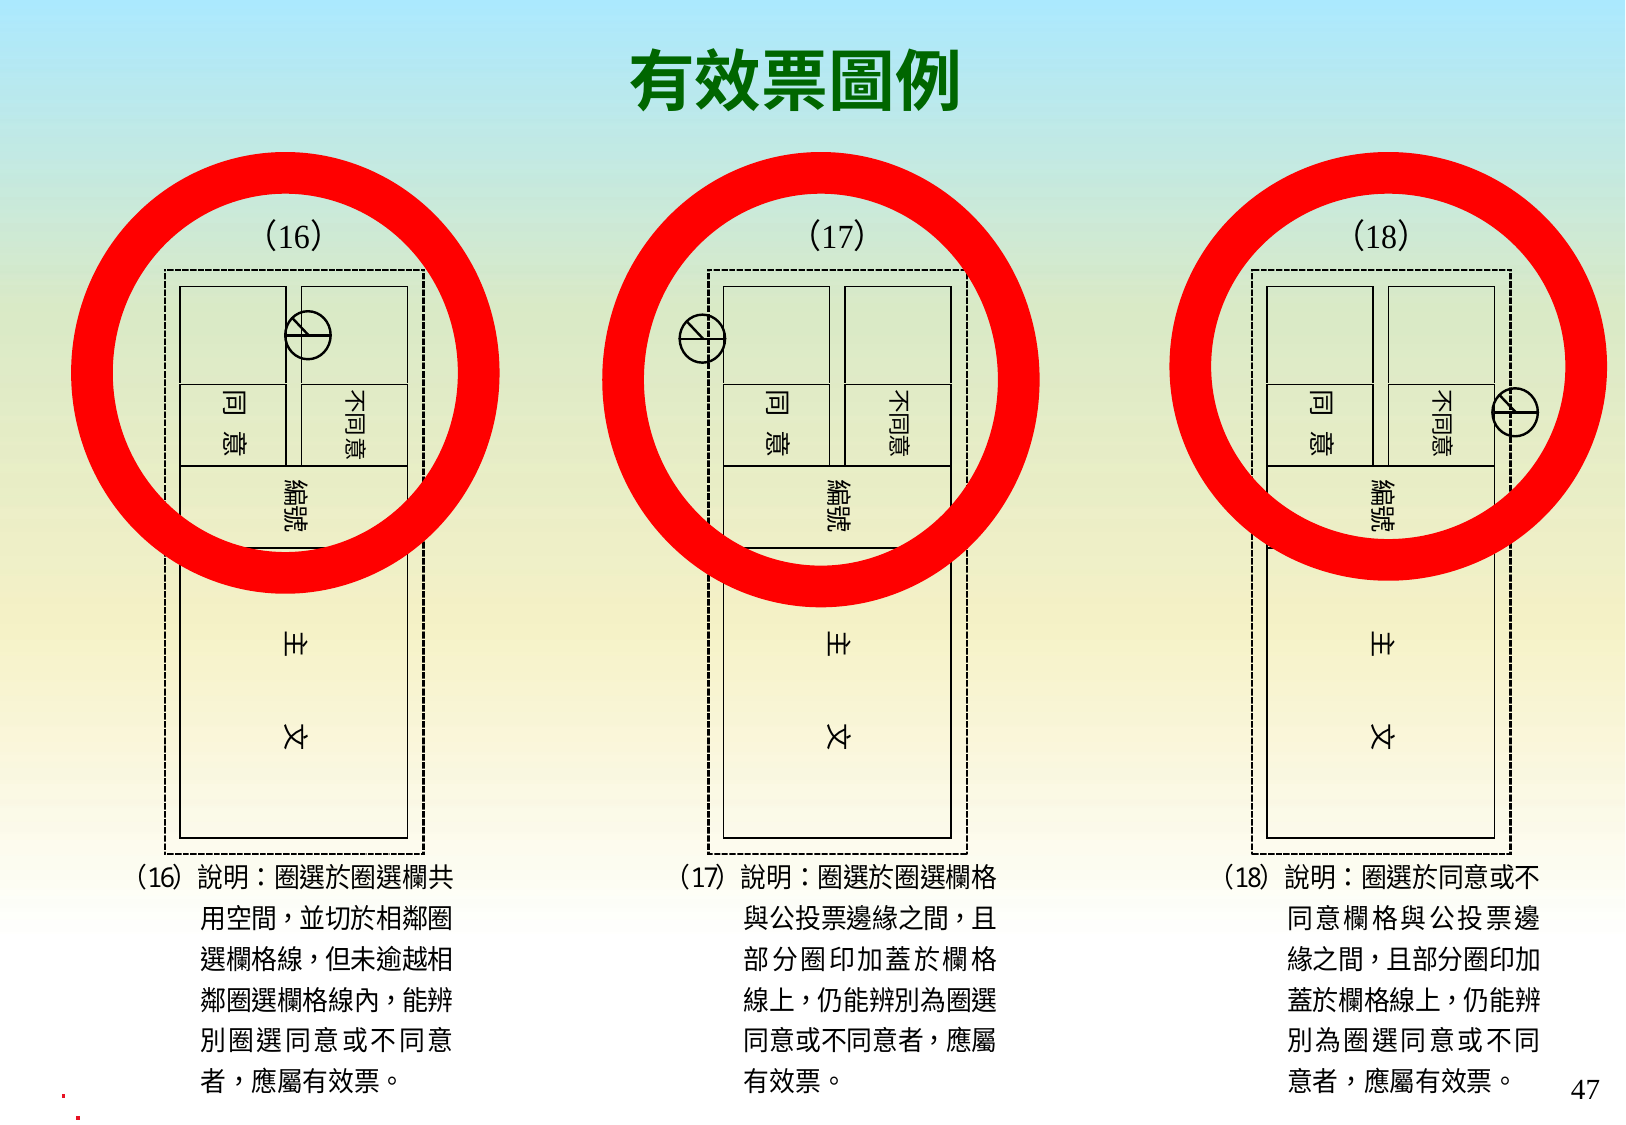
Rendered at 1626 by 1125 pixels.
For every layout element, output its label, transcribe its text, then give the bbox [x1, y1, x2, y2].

text_box 有效票圖例 [340, 30, 1250, 127]
picture [0, 0, 1626, 1125]
